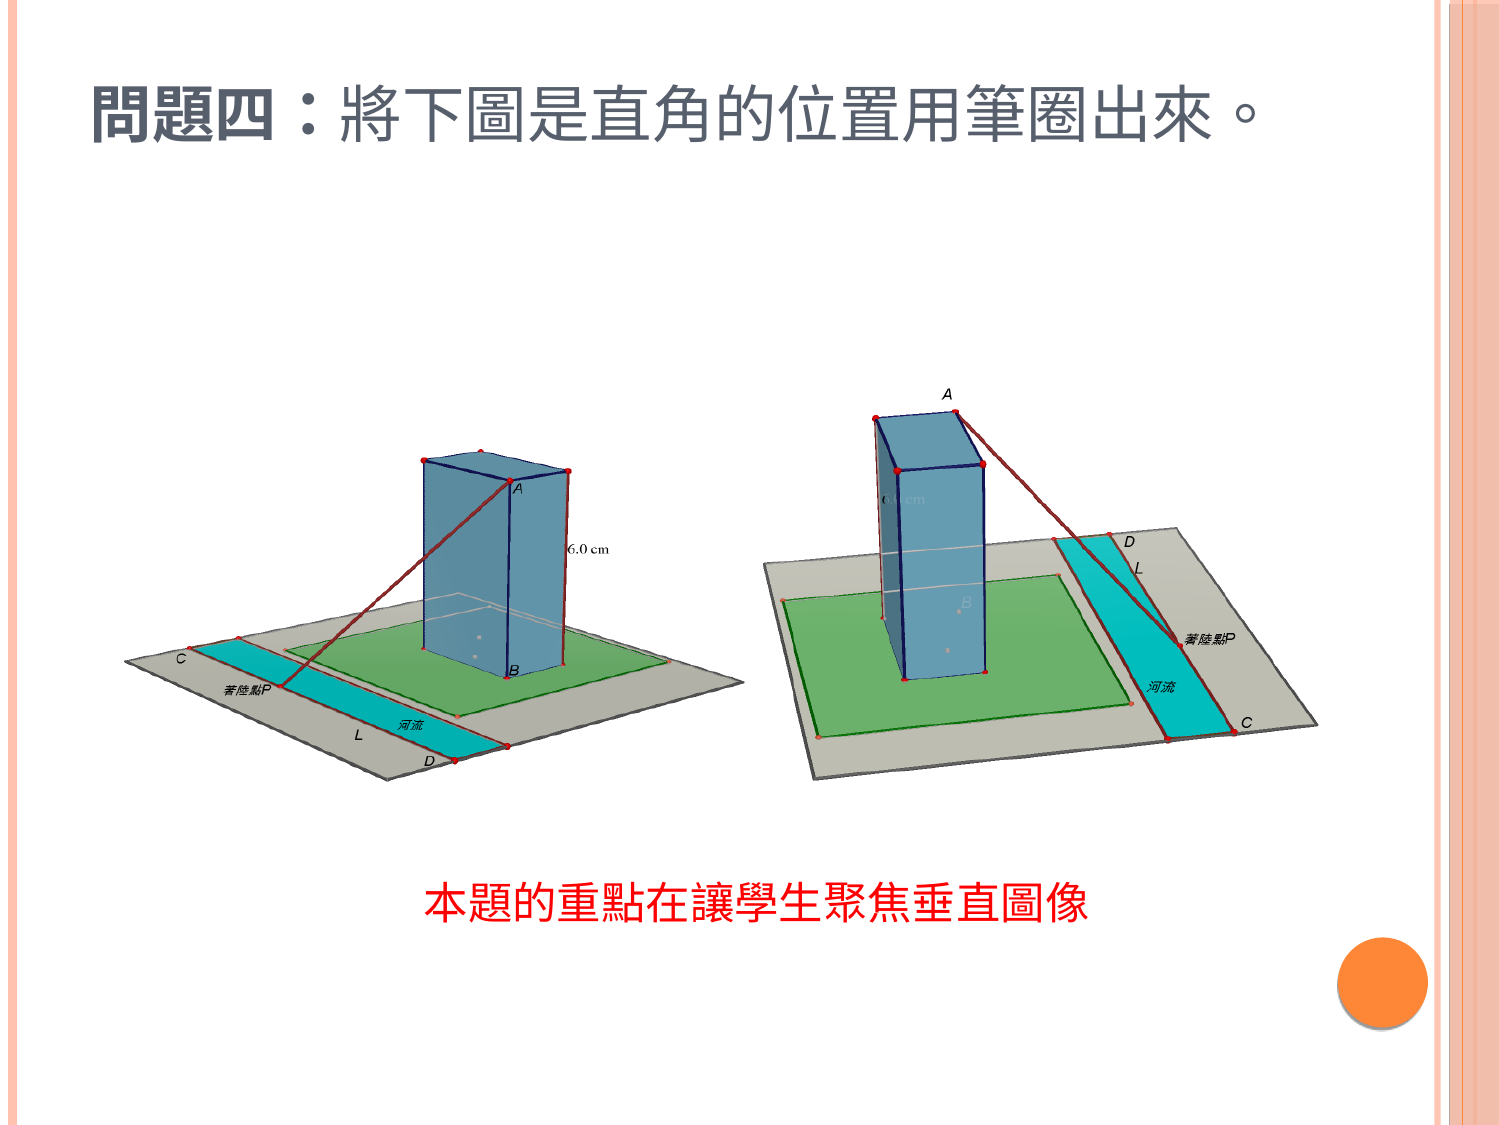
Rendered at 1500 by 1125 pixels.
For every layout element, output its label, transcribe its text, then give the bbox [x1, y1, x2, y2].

title 問題四：將下圖是直角的位置用筆圈出來。 [75, 45, 1300, 233]
chart [123, 361, 1392, 1095]
